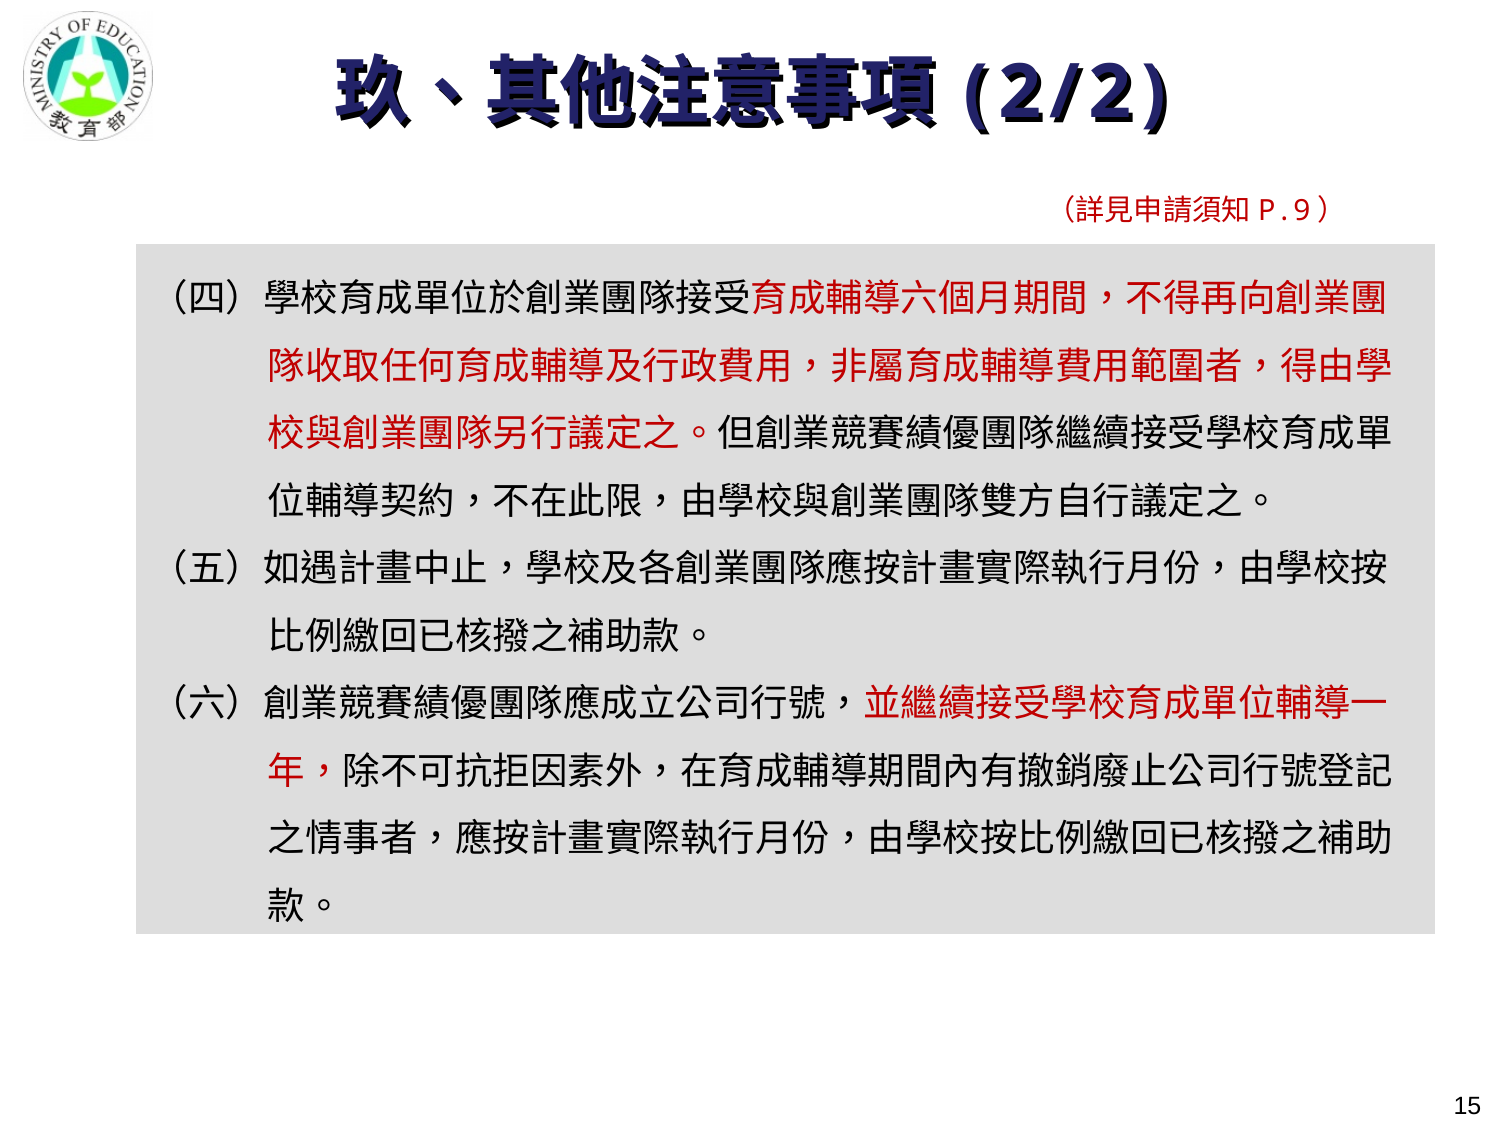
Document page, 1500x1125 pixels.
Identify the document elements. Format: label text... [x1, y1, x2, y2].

text_box 玖、其他注意事項(2/2) [129, 35, 1383, 141]
text_box （詳見申請須知P.9） [1031, 183, 1418, 235]
text_box （四）學校育成單位於創業團隊接受育成輔導六個月期間，不得再向創業團隊收取任何育成輔導及行政費用，非屬育成輔導費用範圍者，得由學校與創業團隊另行議定之。但創業競賽績優團隊繼續接受學校育成單位輔導契約，不在此限，由學校與創業團隊雙方自行議定之。 （五）如遇計畫中止，學校及各創業團隊應按計畫實際執行月份，由學校按比例繳回已核撥之補助款。 （六）創業競賽績優團隊應成立公司行號，並繼續接受學校育成單位輔導一年，除不可抗拒因素外，在育成輔導期間內有撤銷廢止公司行號登記之情事者，應按計畫實際執行月份，由學校按比例繳回已核撥之補助款。 [136, 244, 1435, 934]
